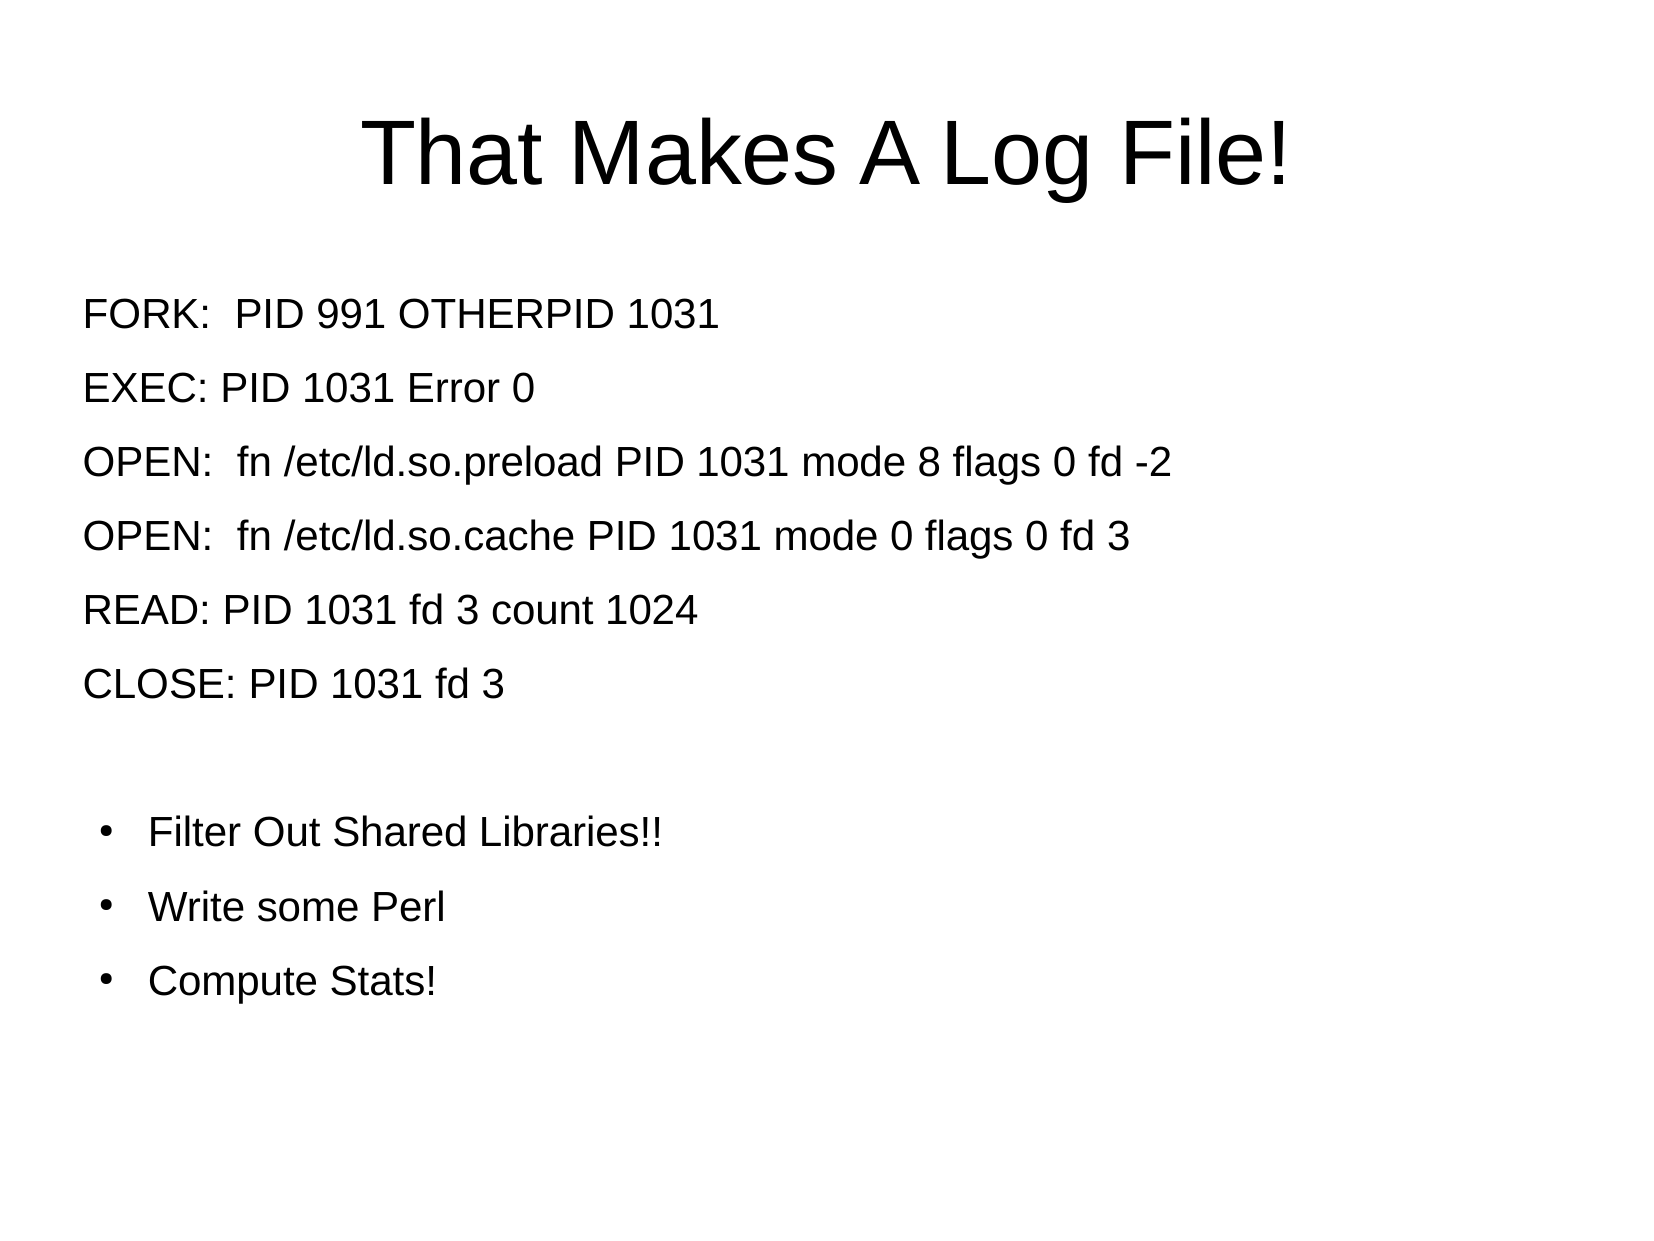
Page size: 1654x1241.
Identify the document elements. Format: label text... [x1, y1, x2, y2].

title That Makes A Log File! [82, 49, 1571, 257]
list FORK: PID 991 OTHERPID 1031 EXEC: PID 1031 Error 0 OPEN: fn /etc/ld.so.preload PID 1031 mode 8 flags 0 fd -2 OPEN: fn /etc/ld.so.cache PID 1031 mode 0 flags 0 fd 3 READ: PID 1031 fd 3 count 1024 CLOSE: PID 1031 fd 3 Filter Out Shared Libraries!! Write some Perl Compute Stats! [82, 290, 1538, 1010]
